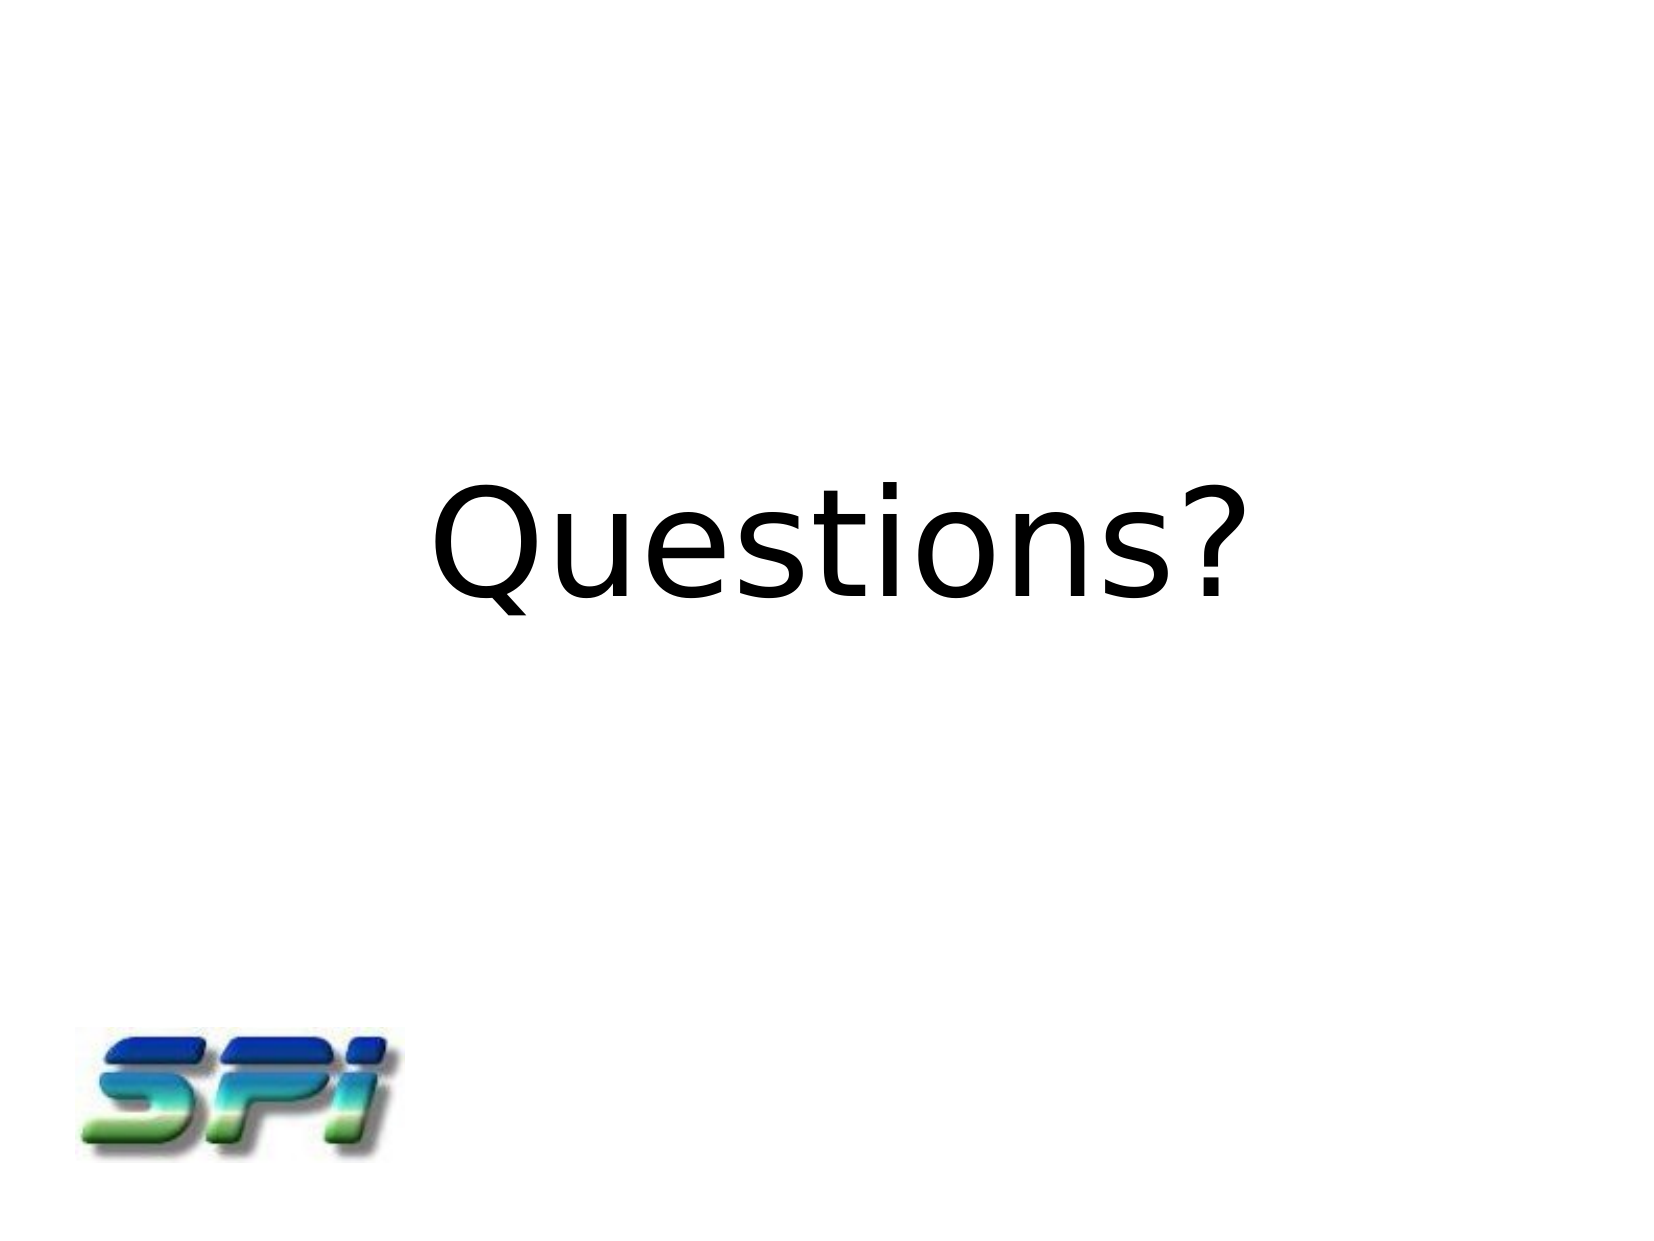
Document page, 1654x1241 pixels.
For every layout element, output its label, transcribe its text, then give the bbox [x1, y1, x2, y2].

text_box Questions? [412, 450, 1271, 640]
picture [75, 1027, 405, 1163]
